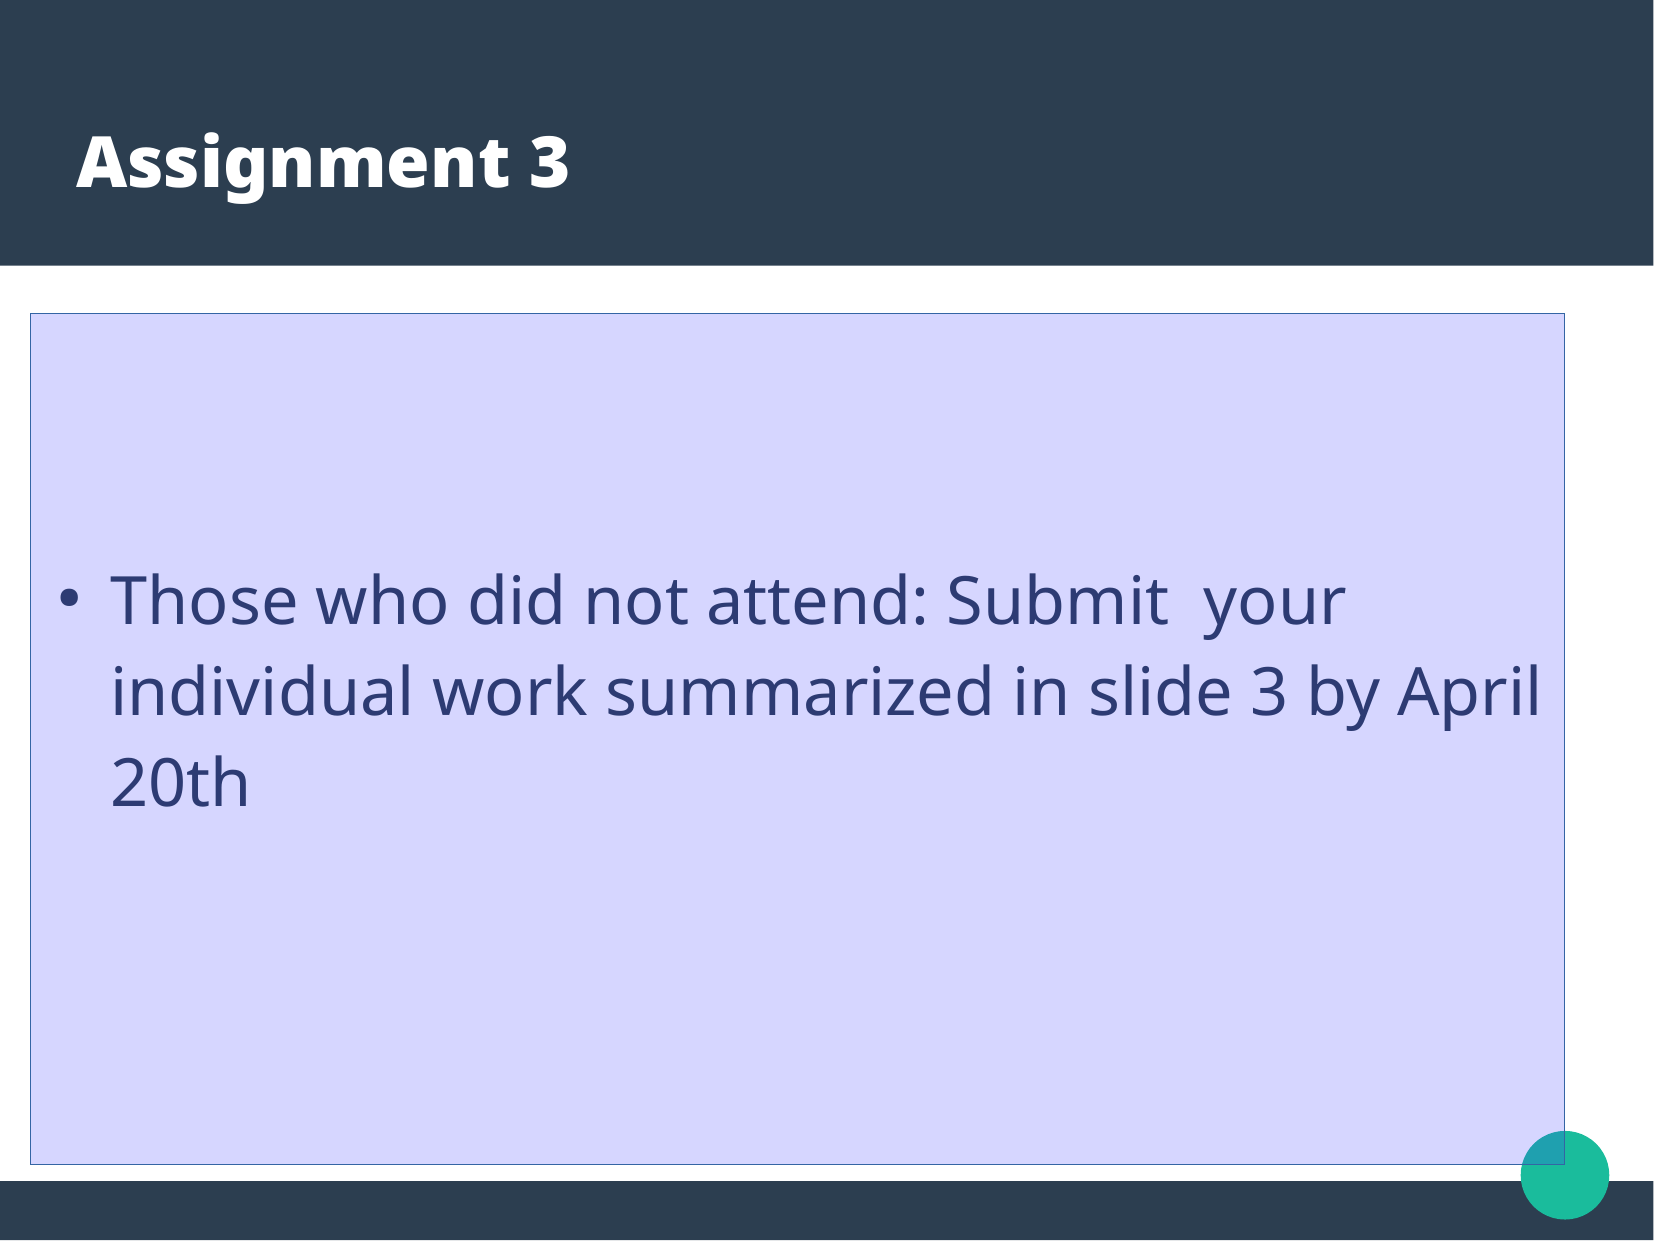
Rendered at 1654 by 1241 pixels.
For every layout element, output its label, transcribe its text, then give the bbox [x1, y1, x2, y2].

text_box [30, 313, 1565, 1165]
list Those who did not attend: Submit your individual work summarized in slide 3 by April 20th [1565, 313, 1576, 1141]
title Assignment 3 [76, 81, 1612, 239]
